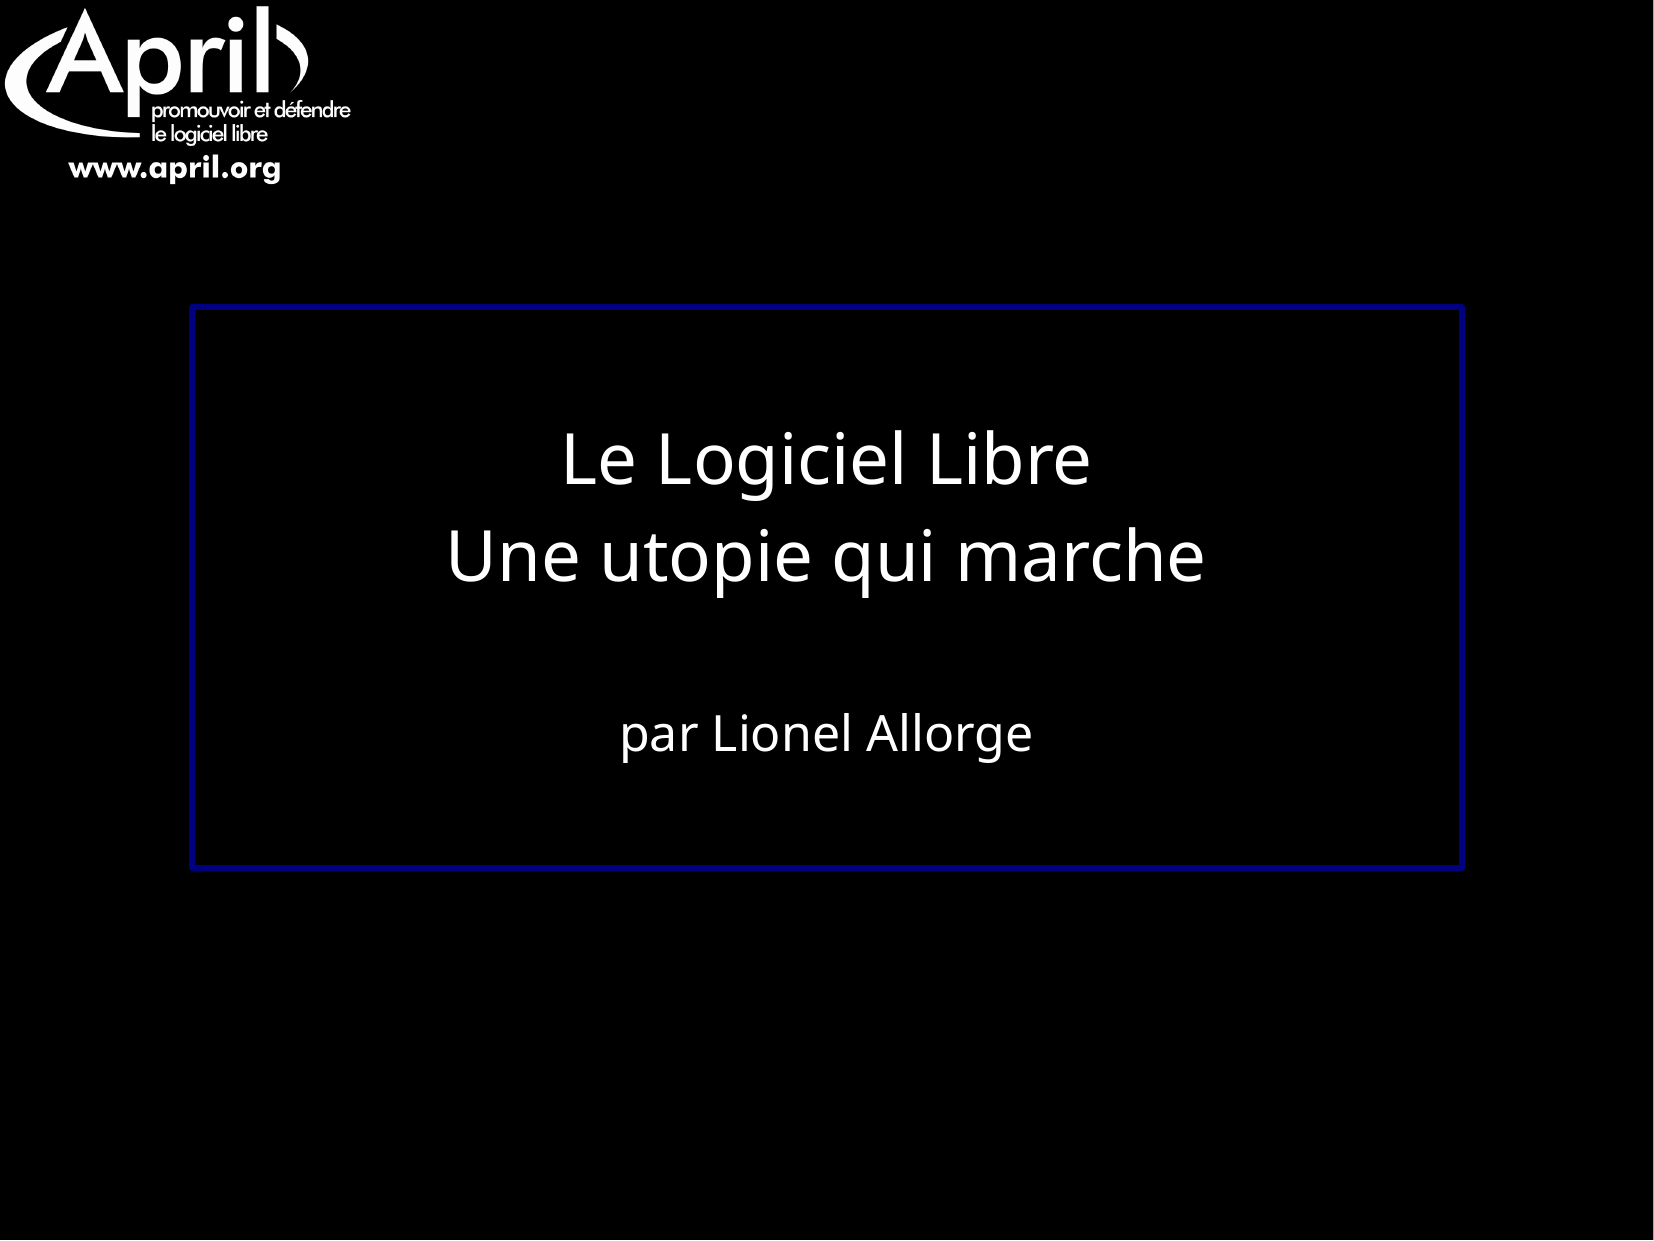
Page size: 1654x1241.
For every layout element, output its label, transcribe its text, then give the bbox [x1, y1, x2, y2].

title Le Logiciel Libre Une utopie qui marche par Lionel Allorge [191, 307, 1462, 869]
picture [0, 0, 355, 200]
